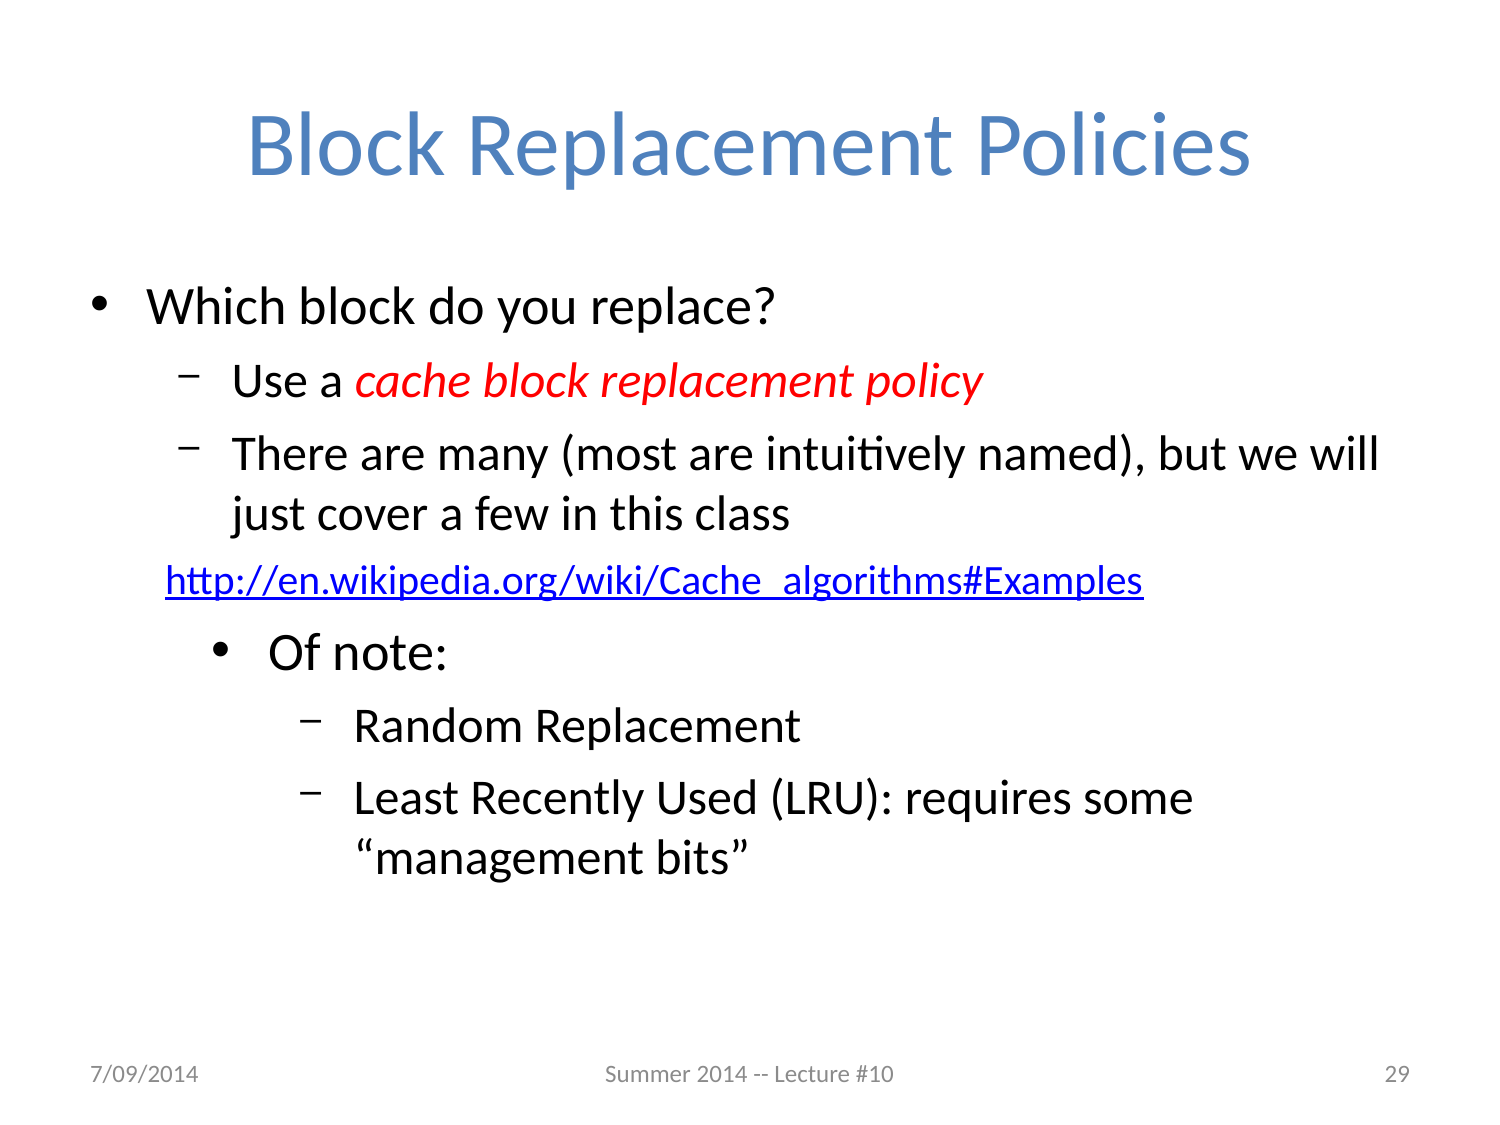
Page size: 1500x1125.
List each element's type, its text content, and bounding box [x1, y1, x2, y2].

title Block Replacement Policies [75, 45, 1425, 233]
list Which block do you replace? Use a cache block replacement policy There are many (most are intuitively named), but we will just cover a few in this class http://en.wikipedia.org/wiki/Cache_algorithms#Examples Of note: Random Replacement Least Recently Used (LRU): requires some “management bits” [75, 262, 1425, 1073]
footer Summer 2014 -- Lecture #10 [512, 1042, 988, 1103]
slide_number 7/09/2014 [75, 1042, 425, 1103]
slide_number <number> [1074, 1042, 1425, 1103]
